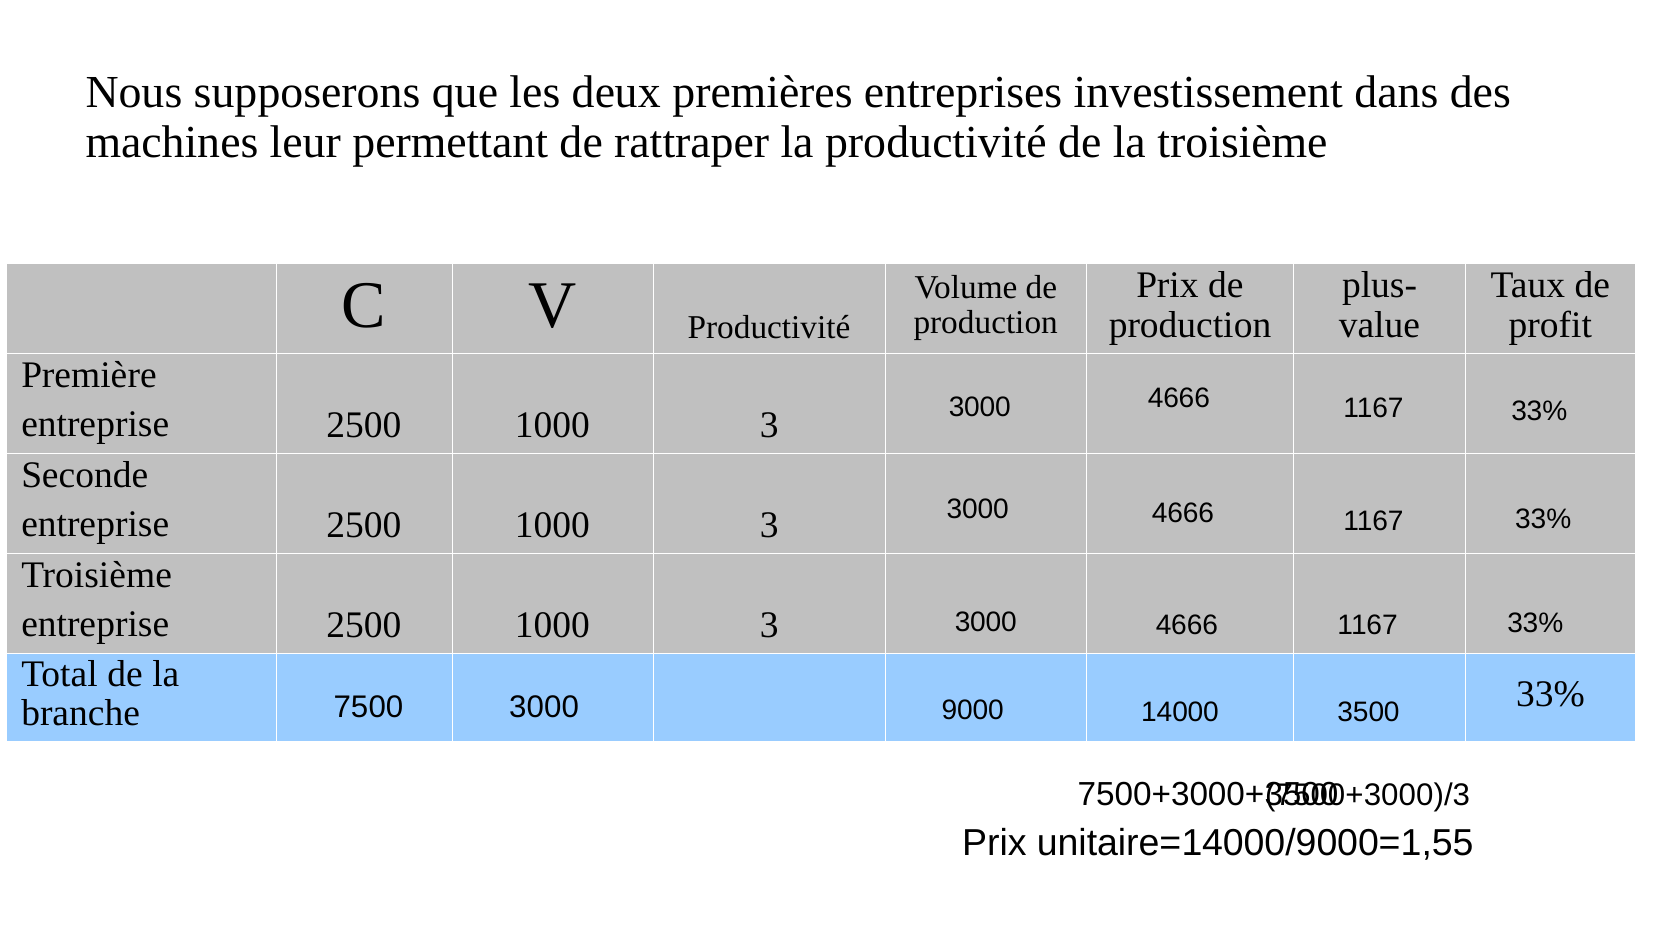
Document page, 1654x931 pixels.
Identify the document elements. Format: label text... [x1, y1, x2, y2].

text_box 3000 [939, 593, 1053, 639]
table_cell 3 [654, 554, 885, 653]
table_cell 3 [654, 454, 885, 553]
table_cell [1087, 554, 1293, 653]
text_box 4666 [1137, 484, 1250, 531]
text_box 3500 [1322, 683, 1436, 733]
table_cell [1087, 354, 1293, 453]
table_cell [654, 654, 885, 741]
table_cell Total de la branche [7, 654, 276, 741]
table_cell [1294, 454, 1465, 553]
table_cell [1466, 354, 1635, 453]
table_cell [1294, 654, 1465, 741]
text_box 3000 [933, 377, 1047, 434]
text_box (7500+3000)/3 [1250, 764, 1525, 814]
table_cell [886, 454, 1086, 553]
table_cell 2500 [277, 454, 452, 553]
text_box 1167 [1322, 596, 1433, 645]
table_cell 1000 [453, 454, 653, 553]
table_cell [1087, 654, 1293, 741]
text_box Nous supposerons que les deux premières entreprises investissement dans des machines leur permettant de rattraper la productivité de la troisième [70, 59, 1571, 189]
text_box 33% [1496, 382, 1601, 427]
text_box 3000 [494, 676, 607, 728]
table_header Prix de production [1087, 264, 1293, 353]
table_header V [453, 264, 653, 353]
text_box Prix unitaire=14000/9000=1,55 [947, 807, 1489, 851]
table_cell 2500 [277, 554, 452, 653]
table_cell [453, 654, 653, 741]
table_cell [277, 654, 452, 741]
table_cell Troisième entreprise [7, 554, 276, 653]
table_header Volume de production [886, 264, 1086, 353]
table_cell Seconde entreprise [7, 454, 276, 553]
table_cell 33% [1466, 654, 1635, 741]
table_header Productivité [654, 264, 885, 353]
table_header C [277, 264, 452, 353]
table_cell [1294, 554, 1465, 653]
table_cell [886, 354, 1086, 453]
text_box 33% [1500, 490, 1605, 534]
text_box 7500 [318, 676, 432, 733]
text_box 1167 [1328, 379, 1439, 423]
text_box 7500+3000+3500 [1062, 762, 1197, 815]
text_box 9000 [926, 681, 1040, 733]
table_cell 3 [654, 354, 885, 453]
table_cell 1000 [453, 354, 653, 453]
table_cell [1466, 554, 1635, 653]
table_cell [1087, 454, 1293, 553]
text_box 14000 [1126, 682, 1260, 736]
table_header [7, 264, 276, 353]
table_cell 1000 [453, 554, 653, 653]
text_box 3000 [931, 480, 1045, 523]
table_cell [1294, 354, 1465, 453]
table_cell [886, 554, 1086, 653]
text_box 4666 [1133, 368, 1246, 424]
table_header Taux de profit [1466, 264, 1635, 353]
table_cell [886, 654, 1086, 741]
table_cell 2500 [277, 354, 452, 453]
text_box 4666 [1141, 596, 1254, 683]
table_header plus-value [1294, 264, 1465, 353]
text_box 33% [1492, 594, 1598, 638]
table_cell [1466, 454, 1635, 553]
table_cell Première entreprise [7, 354, 276, 453]
text_box 1167 [1328, 492, 1439, 543]
